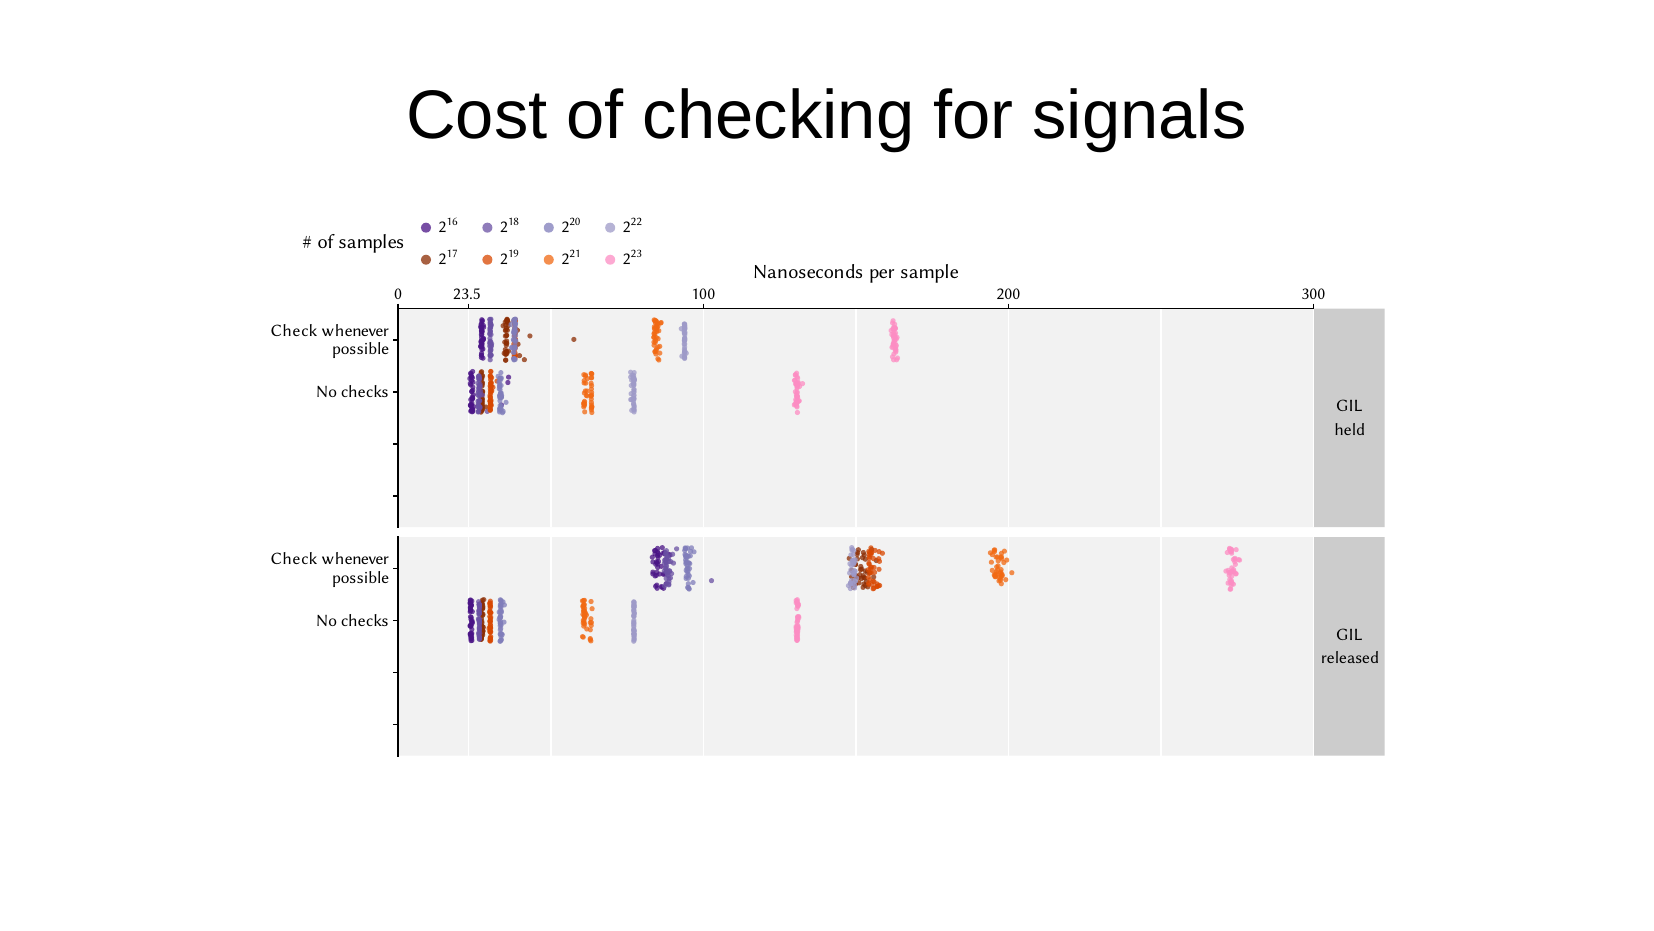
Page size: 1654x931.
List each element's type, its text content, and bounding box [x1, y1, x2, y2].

title Cost of checking for signals [82, 37, 1571, 193]
picture [268, 217, 1386, 758]
